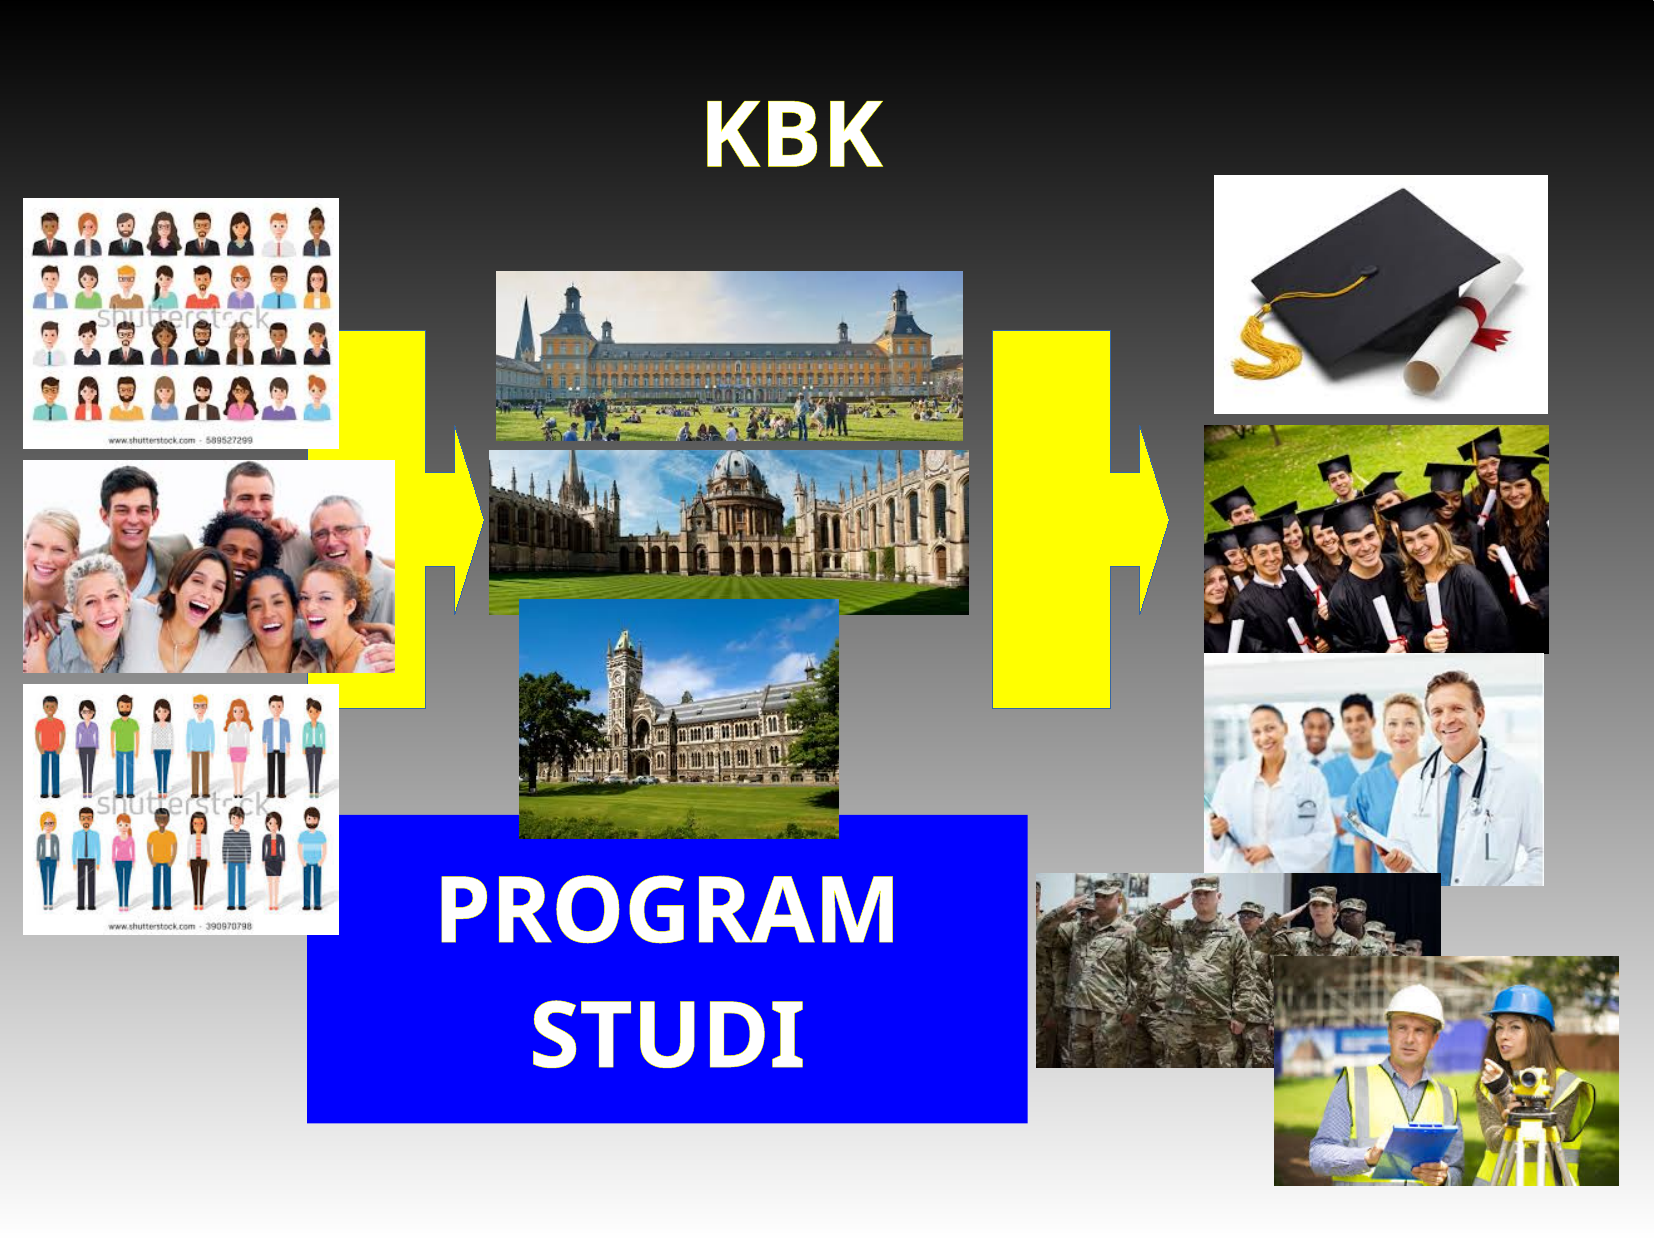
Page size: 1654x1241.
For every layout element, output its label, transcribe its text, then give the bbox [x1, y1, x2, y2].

picture [23, 460, 395, 674]
picture [1036, 425, 1619, 1186]
picture [23, 198, 339, 449]
text_box [307, 330, 485, 709]
picture [489, 450, 969, 839]
picture [23, 684, 339, 935]
title PROGRAM STUDI [307, 814, 1028, 1124]
text_box [992, 330, 1170, 709]
picture [1214, 175, 1548, 414]
picture [496, 271, 963, 441]
title KBK [625, 61, 957, 201]
